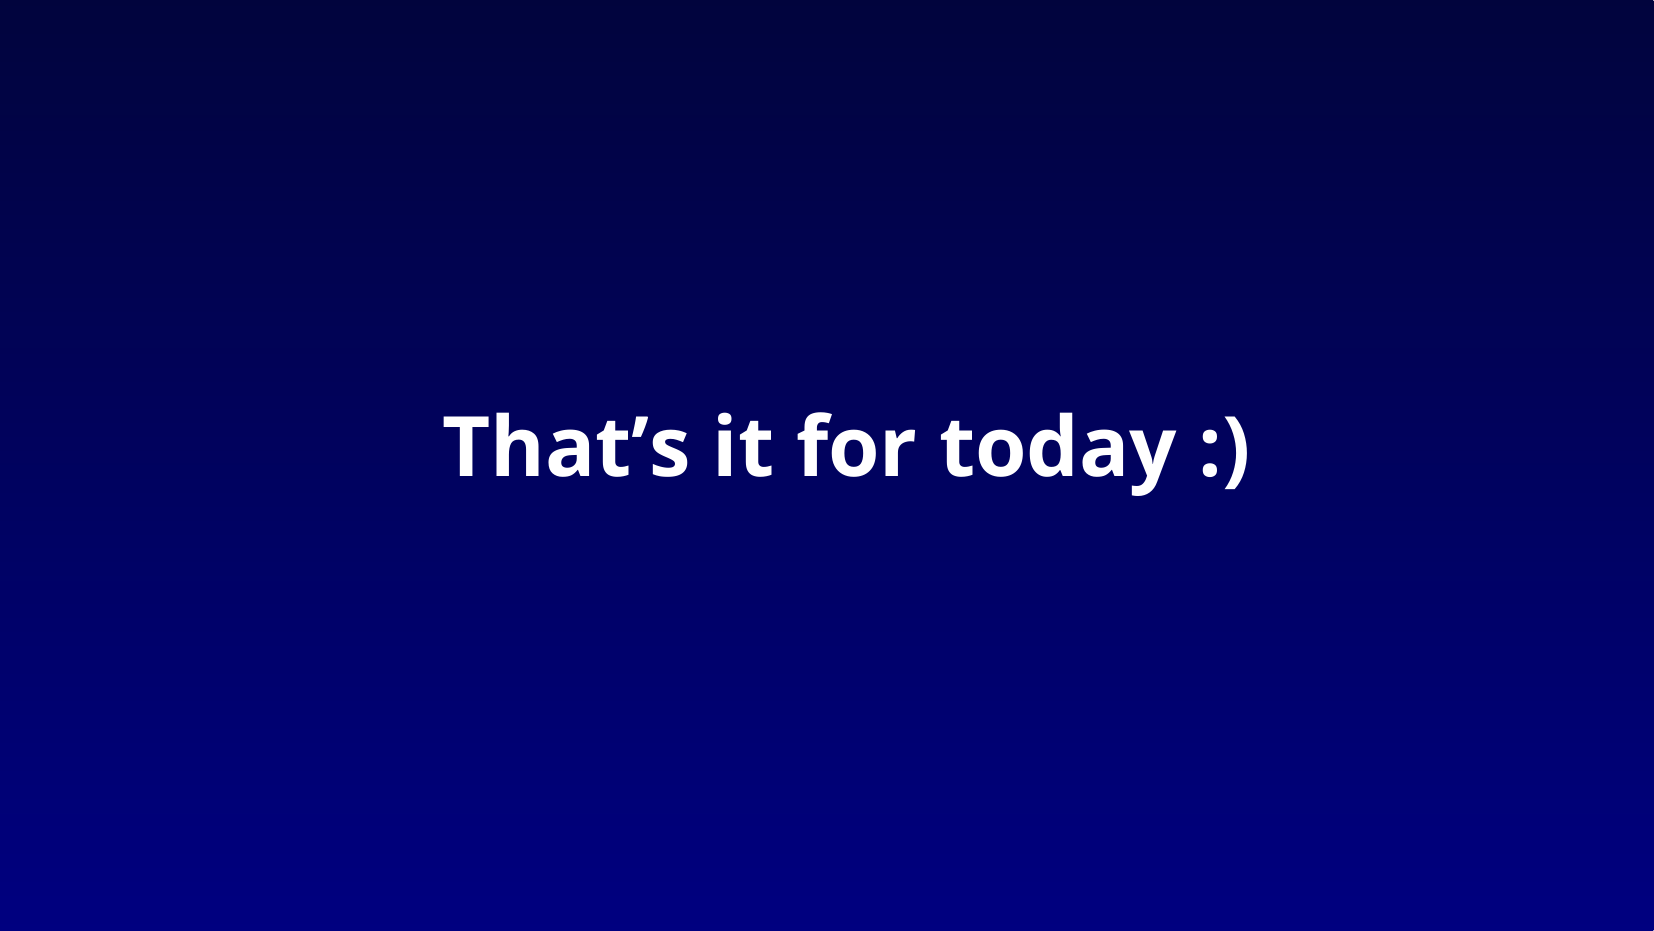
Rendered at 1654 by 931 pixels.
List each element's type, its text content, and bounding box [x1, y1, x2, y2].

text_box That’s it for today :) [442, 387, 1350, 562]
